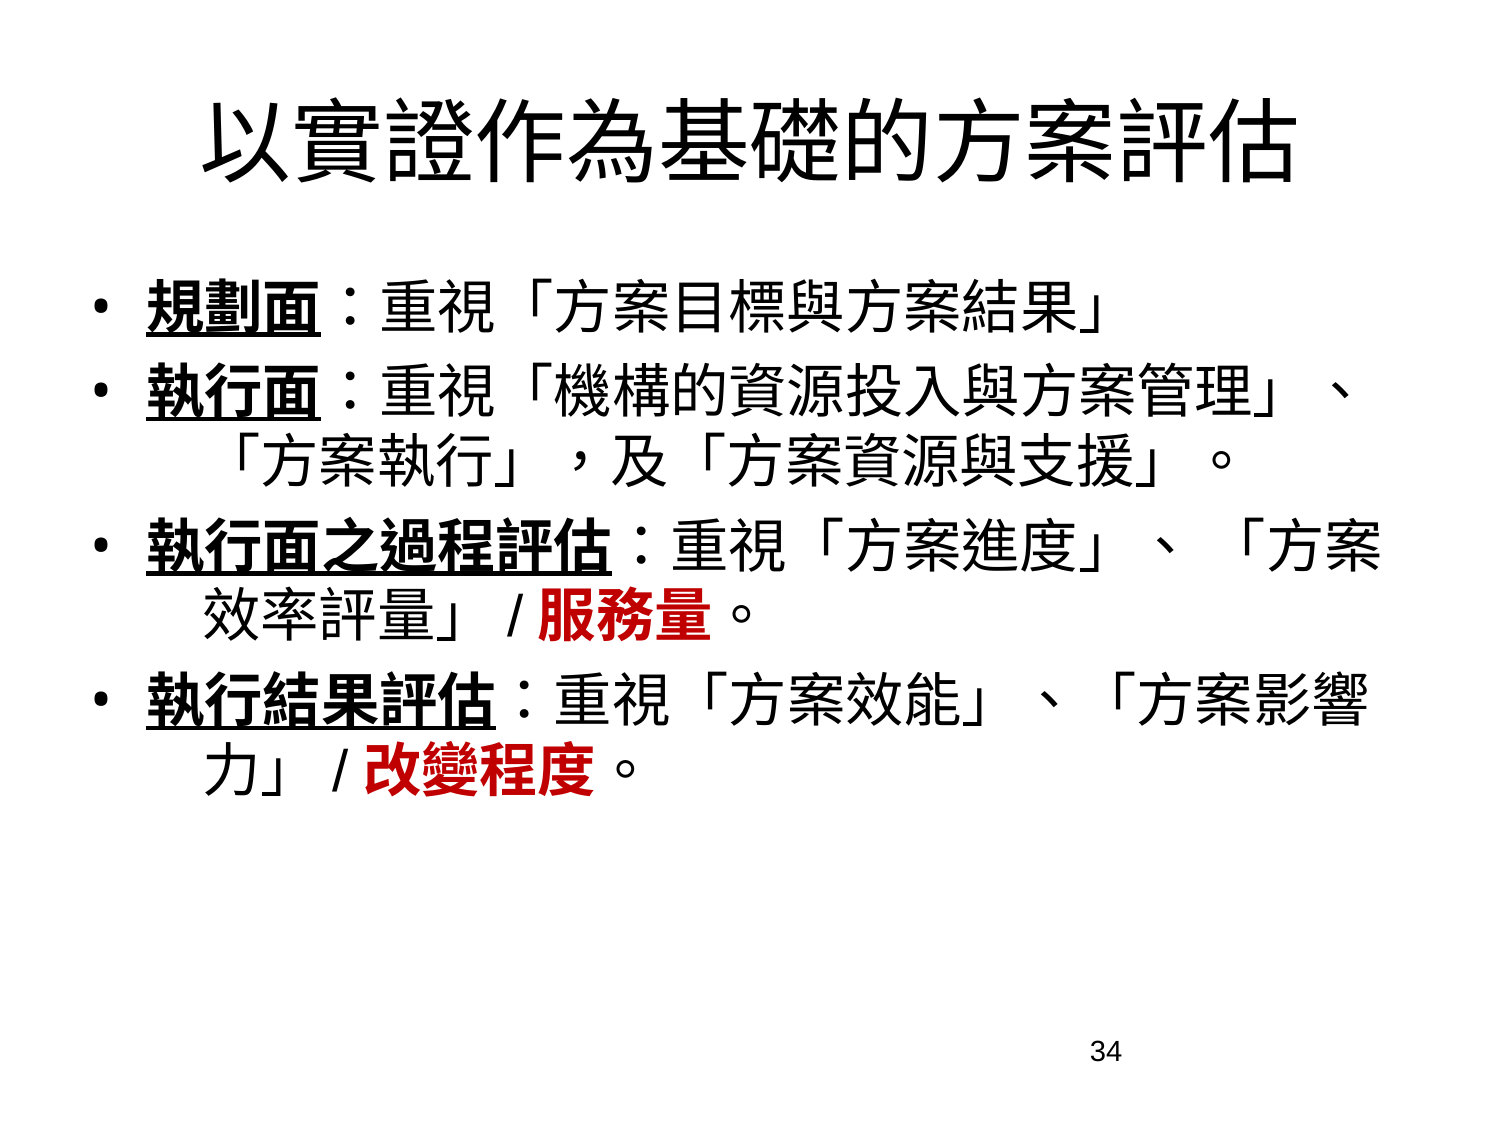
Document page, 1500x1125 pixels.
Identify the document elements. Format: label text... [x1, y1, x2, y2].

list 規劃面：重視「方案目標與方案結果」 執行面：重視「機構的資源投入與方案管理」、「方案執行」，及「方案資源與支援」。 執行面之過程評估：重視「方案進度」、 「方案效率評量」/服務量。 執行結果評估：重視「方案效能」、「方案影響力」/改變程度。 [75, 262, 1426, 1005]
title 以實證作為基礎的方案評估 [75, 45, 1426, 233]
text_box [1074, 1024, 1426, 1103]
